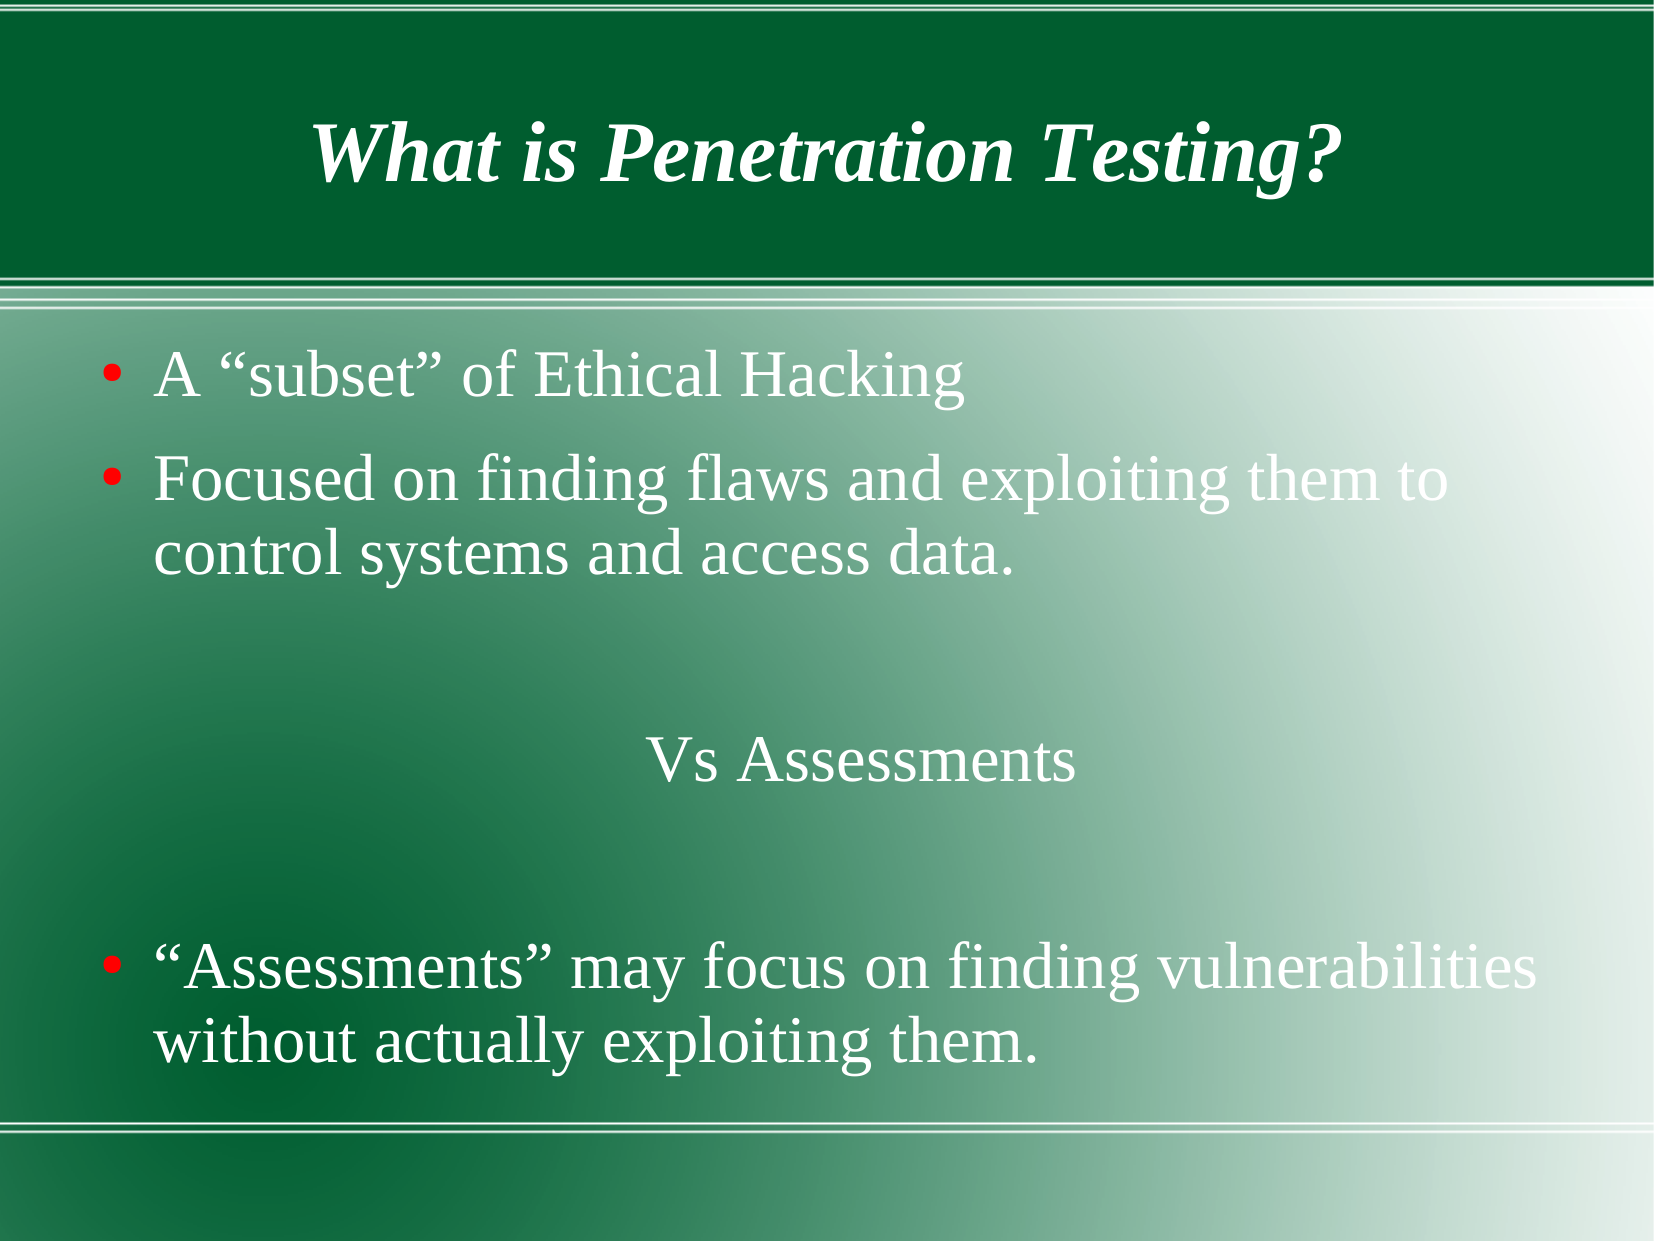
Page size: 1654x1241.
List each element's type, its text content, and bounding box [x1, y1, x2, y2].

title What is Penetration Testing? [82, 49, 1571, 257]
list A “subset” of Ethical Hacking Focused on finding flaws and exploiting them to control systems and access data. Vs Assessments “Assessments” may focus on finding vulnerabilities without actually exploiting them. [82, 337, 1571, 1156]
picture [0, 0, 1654, 1241]
